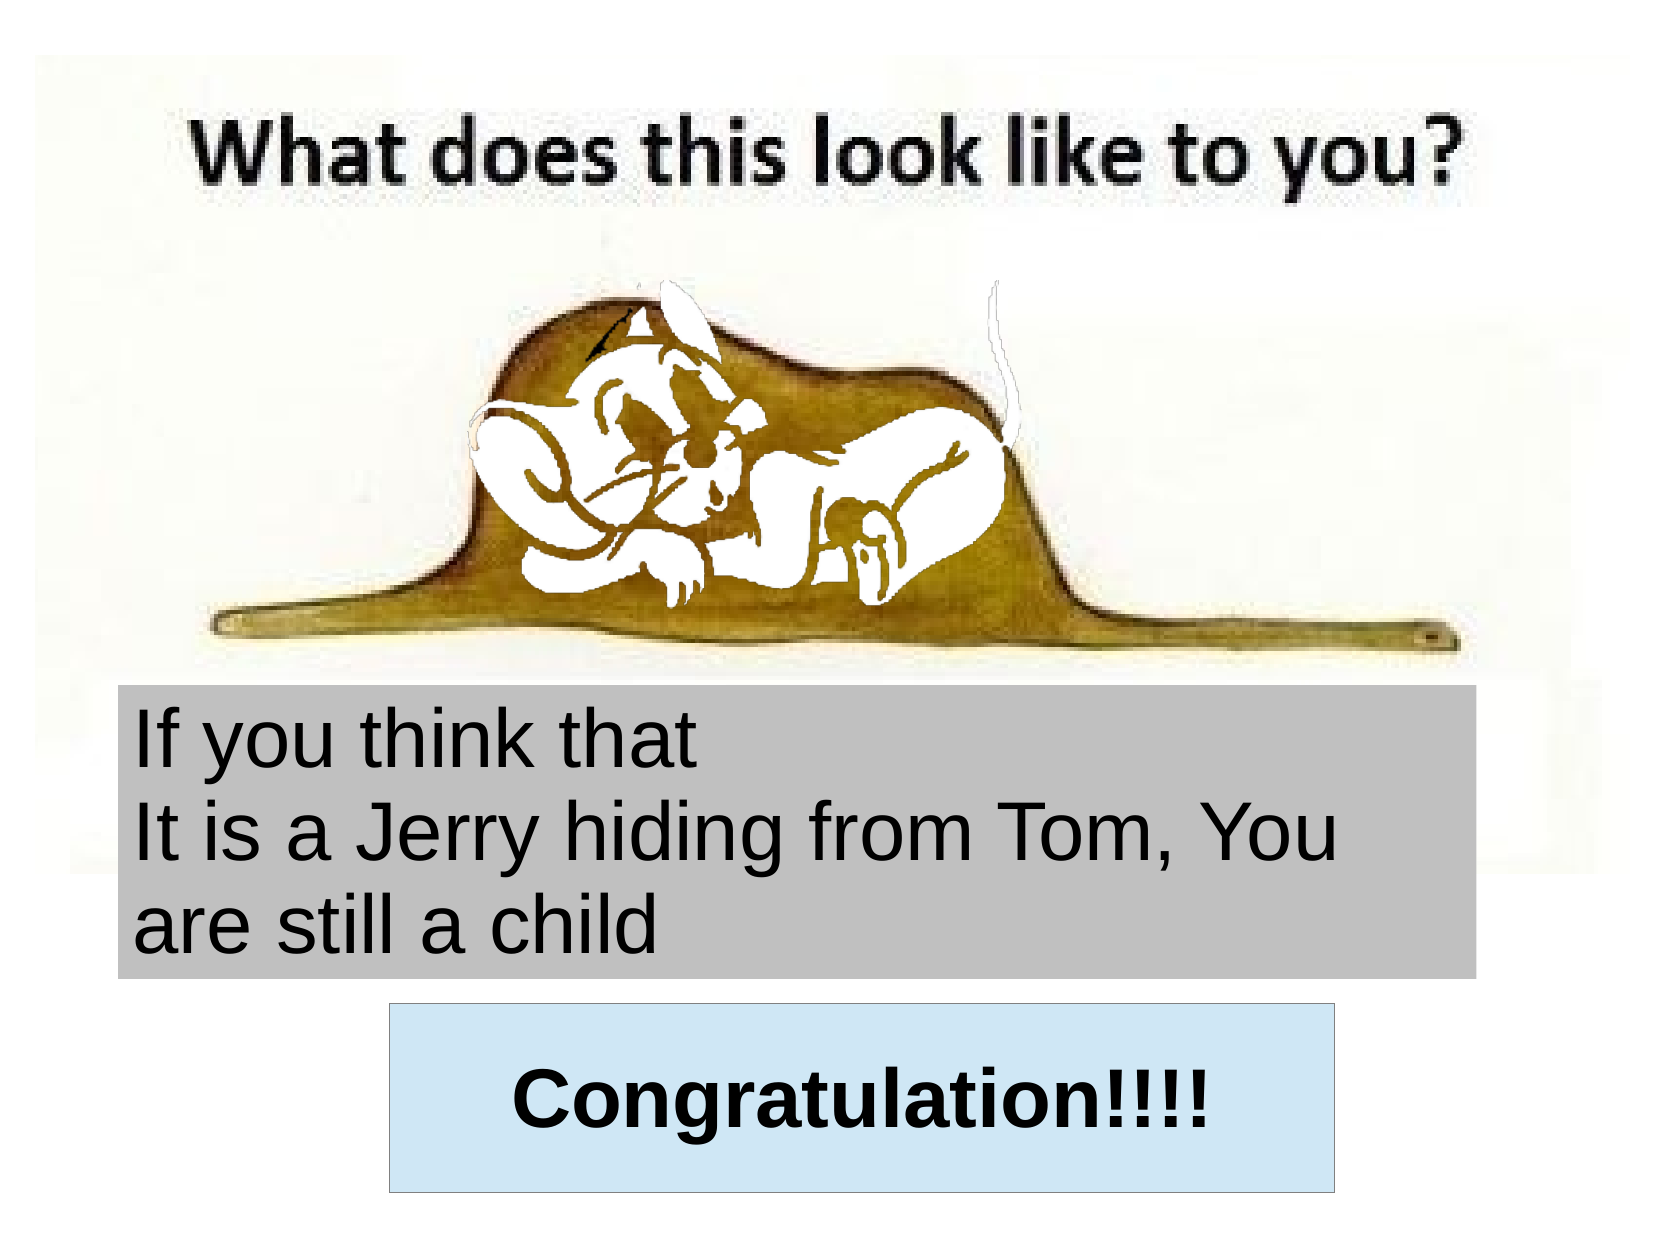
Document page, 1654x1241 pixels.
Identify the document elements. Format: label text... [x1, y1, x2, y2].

text_box If you think that It is a Jerry hiding from Tom, You are still a child [118, 685, 1477, 979]
text_box Congratulation!!!! [389, 1003, 1335, 1193]
picture [35, 55, 1630, 875]
